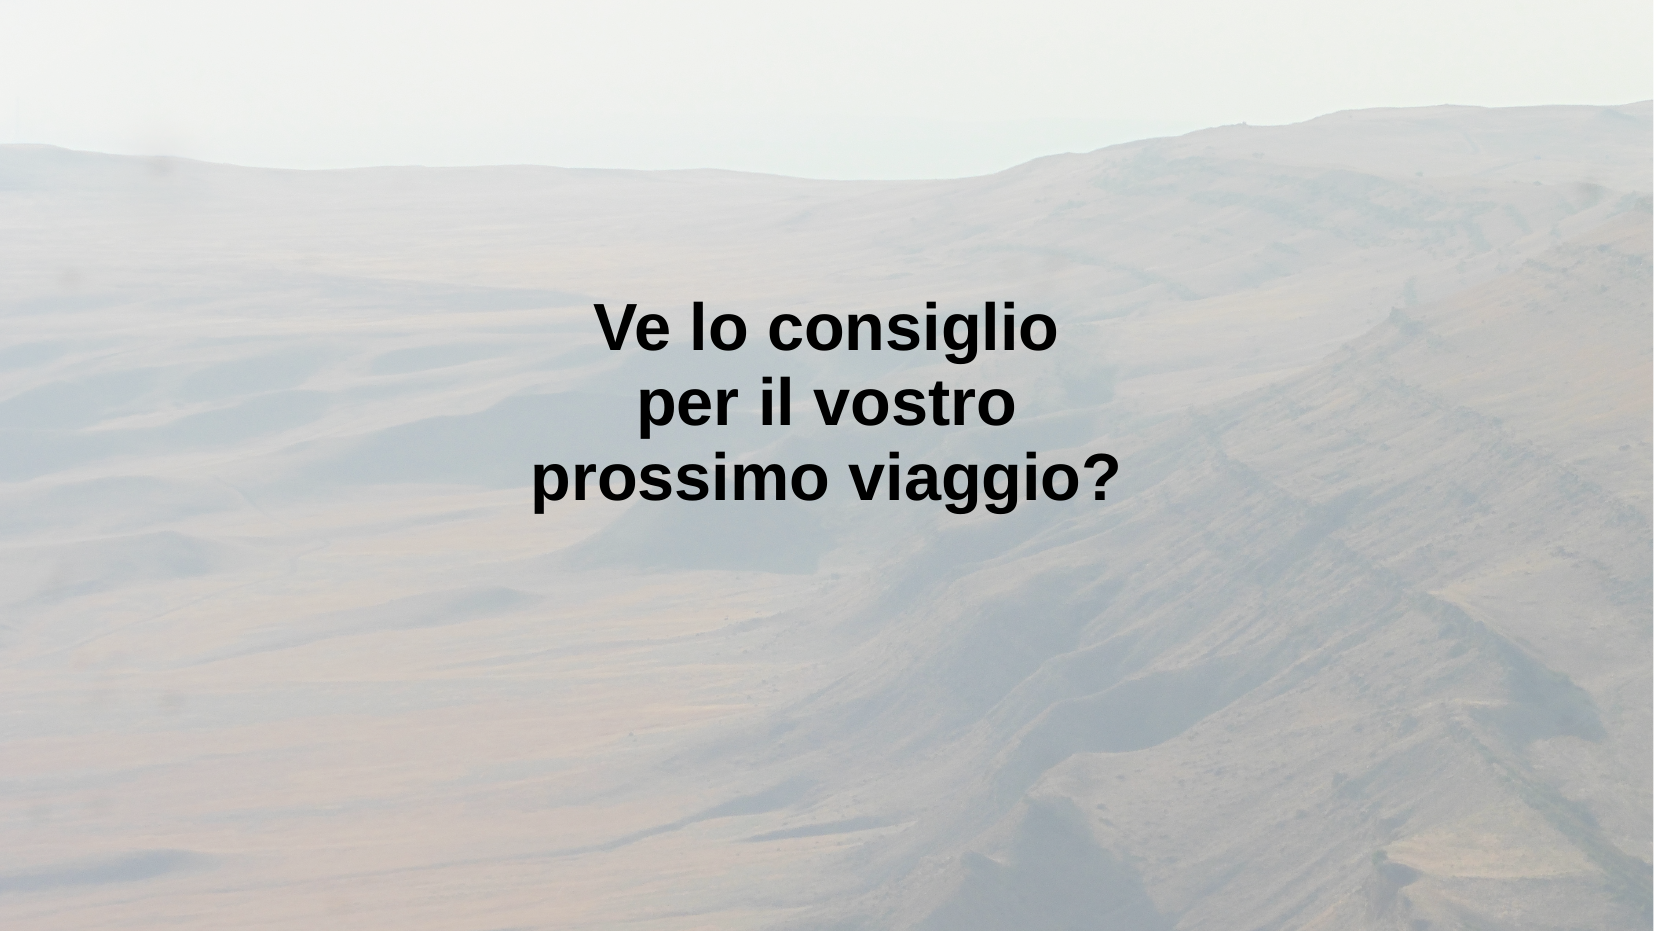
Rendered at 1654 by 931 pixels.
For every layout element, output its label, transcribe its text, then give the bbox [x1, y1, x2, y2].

list Ve lo consiglio per il vostro prossimo viaggio? [82, 290, 1571, 931]
text_box [0, 0, 1654, 931]
